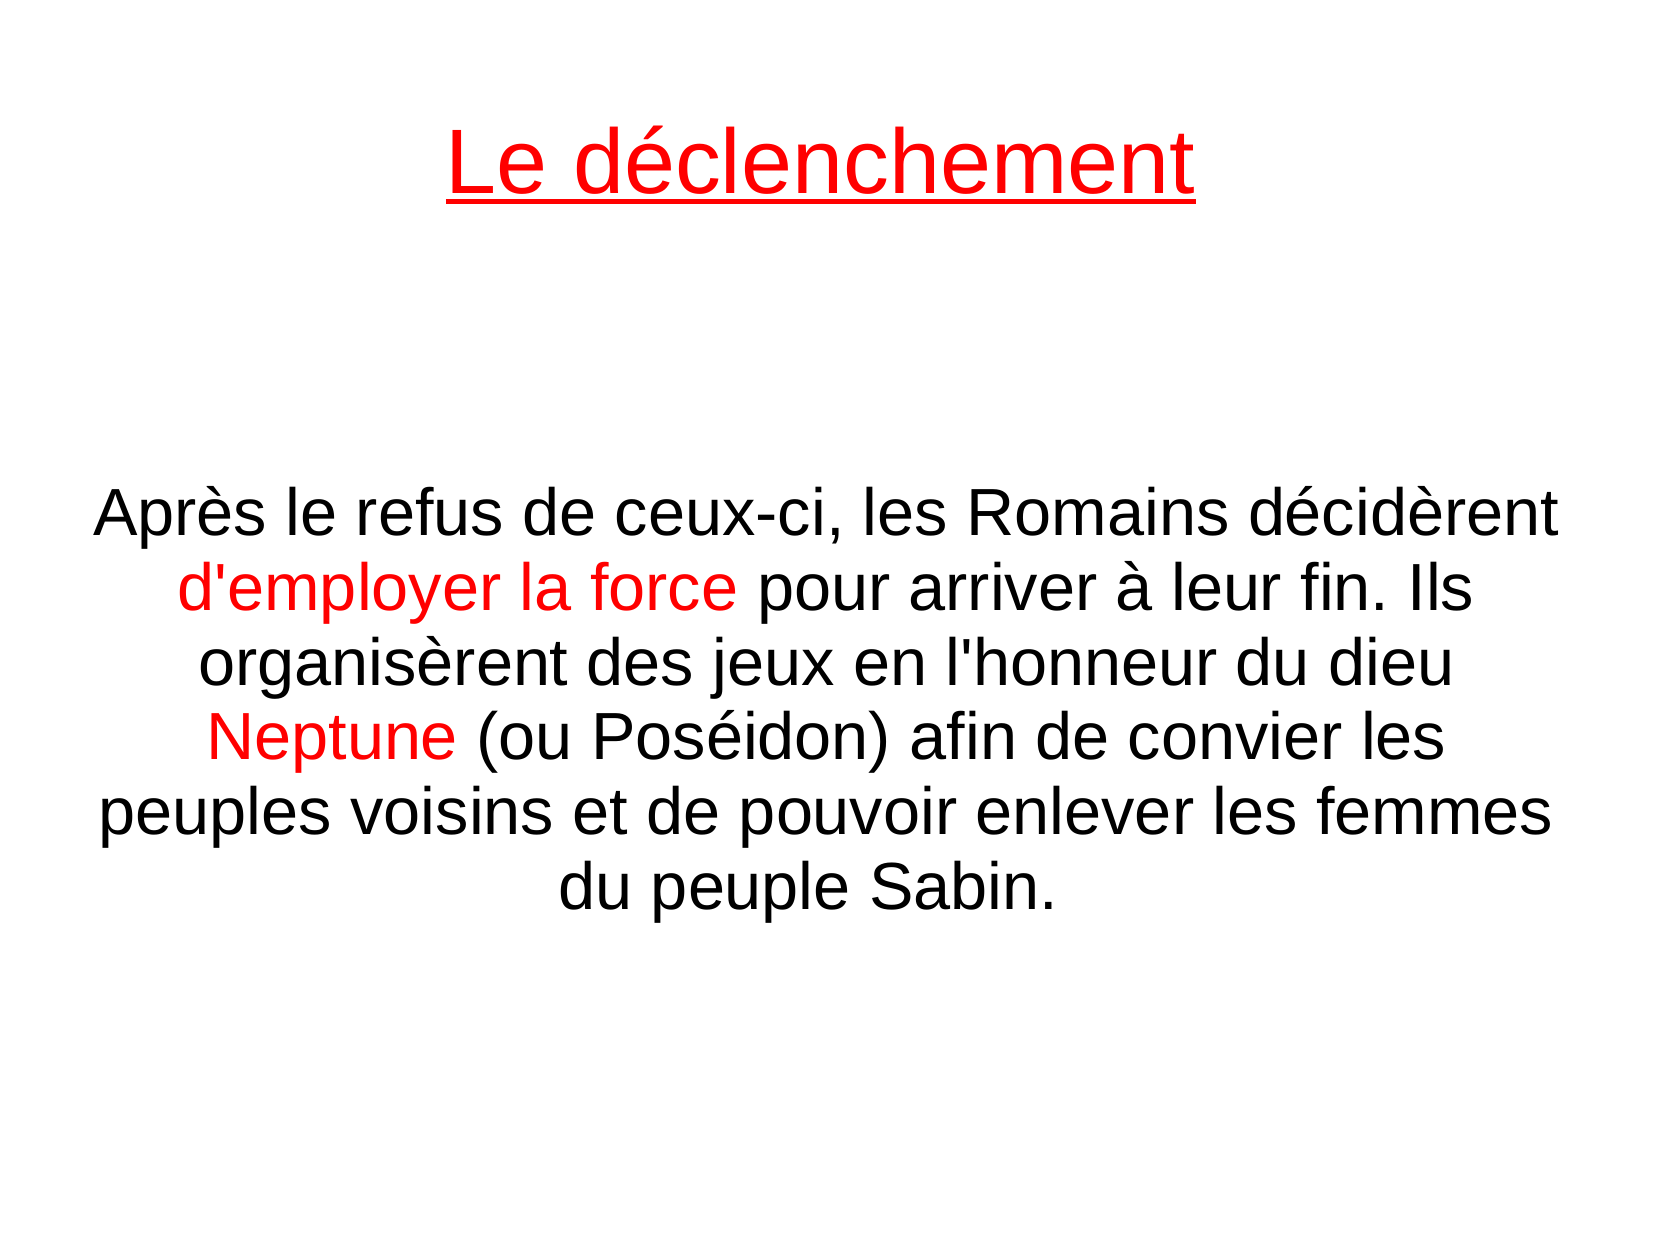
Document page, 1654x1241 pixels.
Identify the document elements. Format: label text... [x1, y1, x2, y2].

subtitle Après le refus de ceux-ci, les Romains décidèrent d'employer la force pour arriver à leur fin. Ils organisèrent des jeux en l'honneur du dieu Neptune (ou Poséidon) afin de convier les peuples voisins et de pouvoir enlever les femmes du peuple Sabin. [82, 297, 1571, 1102]
title Le déclenchement [76, 58, 1565, 266]
